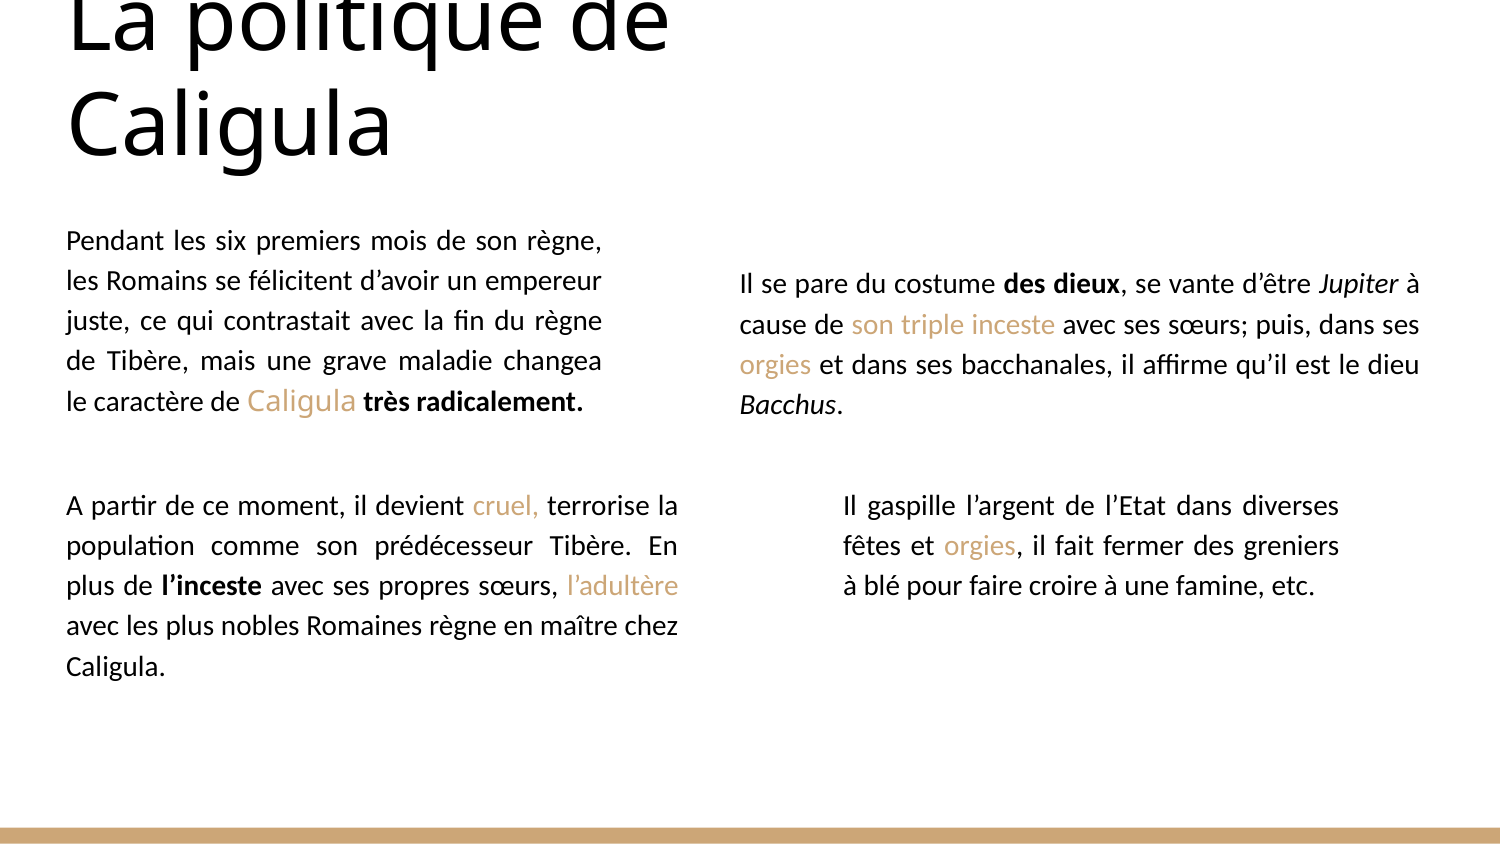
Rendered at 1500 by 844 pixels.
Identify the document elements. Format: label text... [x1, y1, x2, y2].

text_box A partir de ce moment, il devient cruel, terrorise la population comme son prédécesseur Tibère. En plus de l’inceste avec ses propres sœurs, l’adultère avec les plus nobles Romaines règne en maître chez Caligula. [51, 465, 694, 683]
text_box Il gaspille l’argent de l’Etat dans diverses fêtes et orgies, il fait fermer des greniers à blé pour faire croire à une famine, etc. [828, 465, 1355, 637]
text_box Il se pare du costume des dieux, se vante d’être Jupiter à cause de son triple inceste avec ses sœurs; puis, dans ses orgies et dans ses bacchanales, il affirme qu’il est le dieu Bacchus. [724, 244, 1436, 415]
title La politique de Caligula [51, 51, 750, 189]
list Pendant les six premiers mois de son règne, les Romains se félicitent d’avoir un empereur juste, ce qui contrastait avec la fin du règne de Tibère, mais une grave maladie changea le caractère de Caligula très radicalement. [51, 200, 618, 446]
